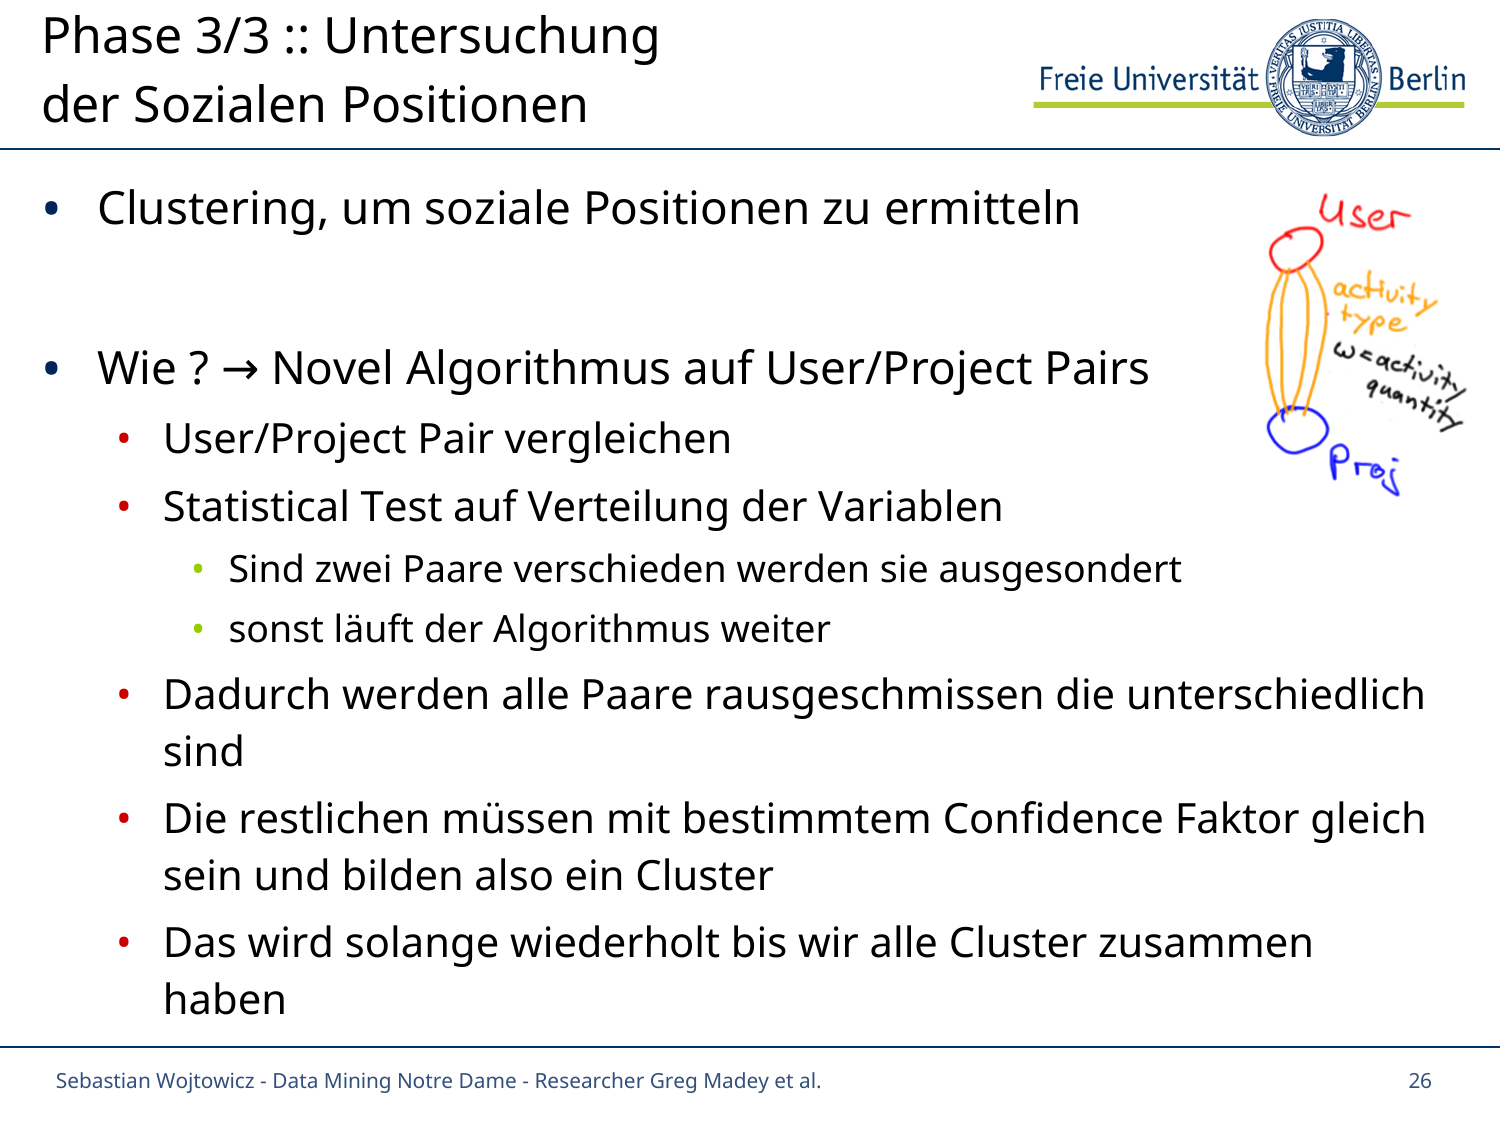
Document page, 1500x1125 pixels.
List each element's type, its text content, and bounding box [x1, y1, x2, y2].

picture [1447, 177, 1490, 512]
picture [1033, 19, 1470, 137]
list Clustering, um soziale Positionen zu ermitteln Wie ? → Novel Algorithmus auf User/Project Pairs User/Project Pair vergleichen Statistical Test auf Verteilung der Variablen Sind zwei Paare verschieden werden sie ausgesondert sonst läuft der Algorithmus weiter Dadurch werden alle Paare rausgeschmissen die unterschiedlich sind Die restlichen müssen mit bestimmtem Confidence Faktor gleich sein und bilden also ein Cluster Das wird solange wiederholt bis wir alle Cluster zusammen haben [41, 175, 1447, 1039]
title Phase 3/3 :: Untersuchung der Sozialen Positionen [41, 0, 1016, 138]
